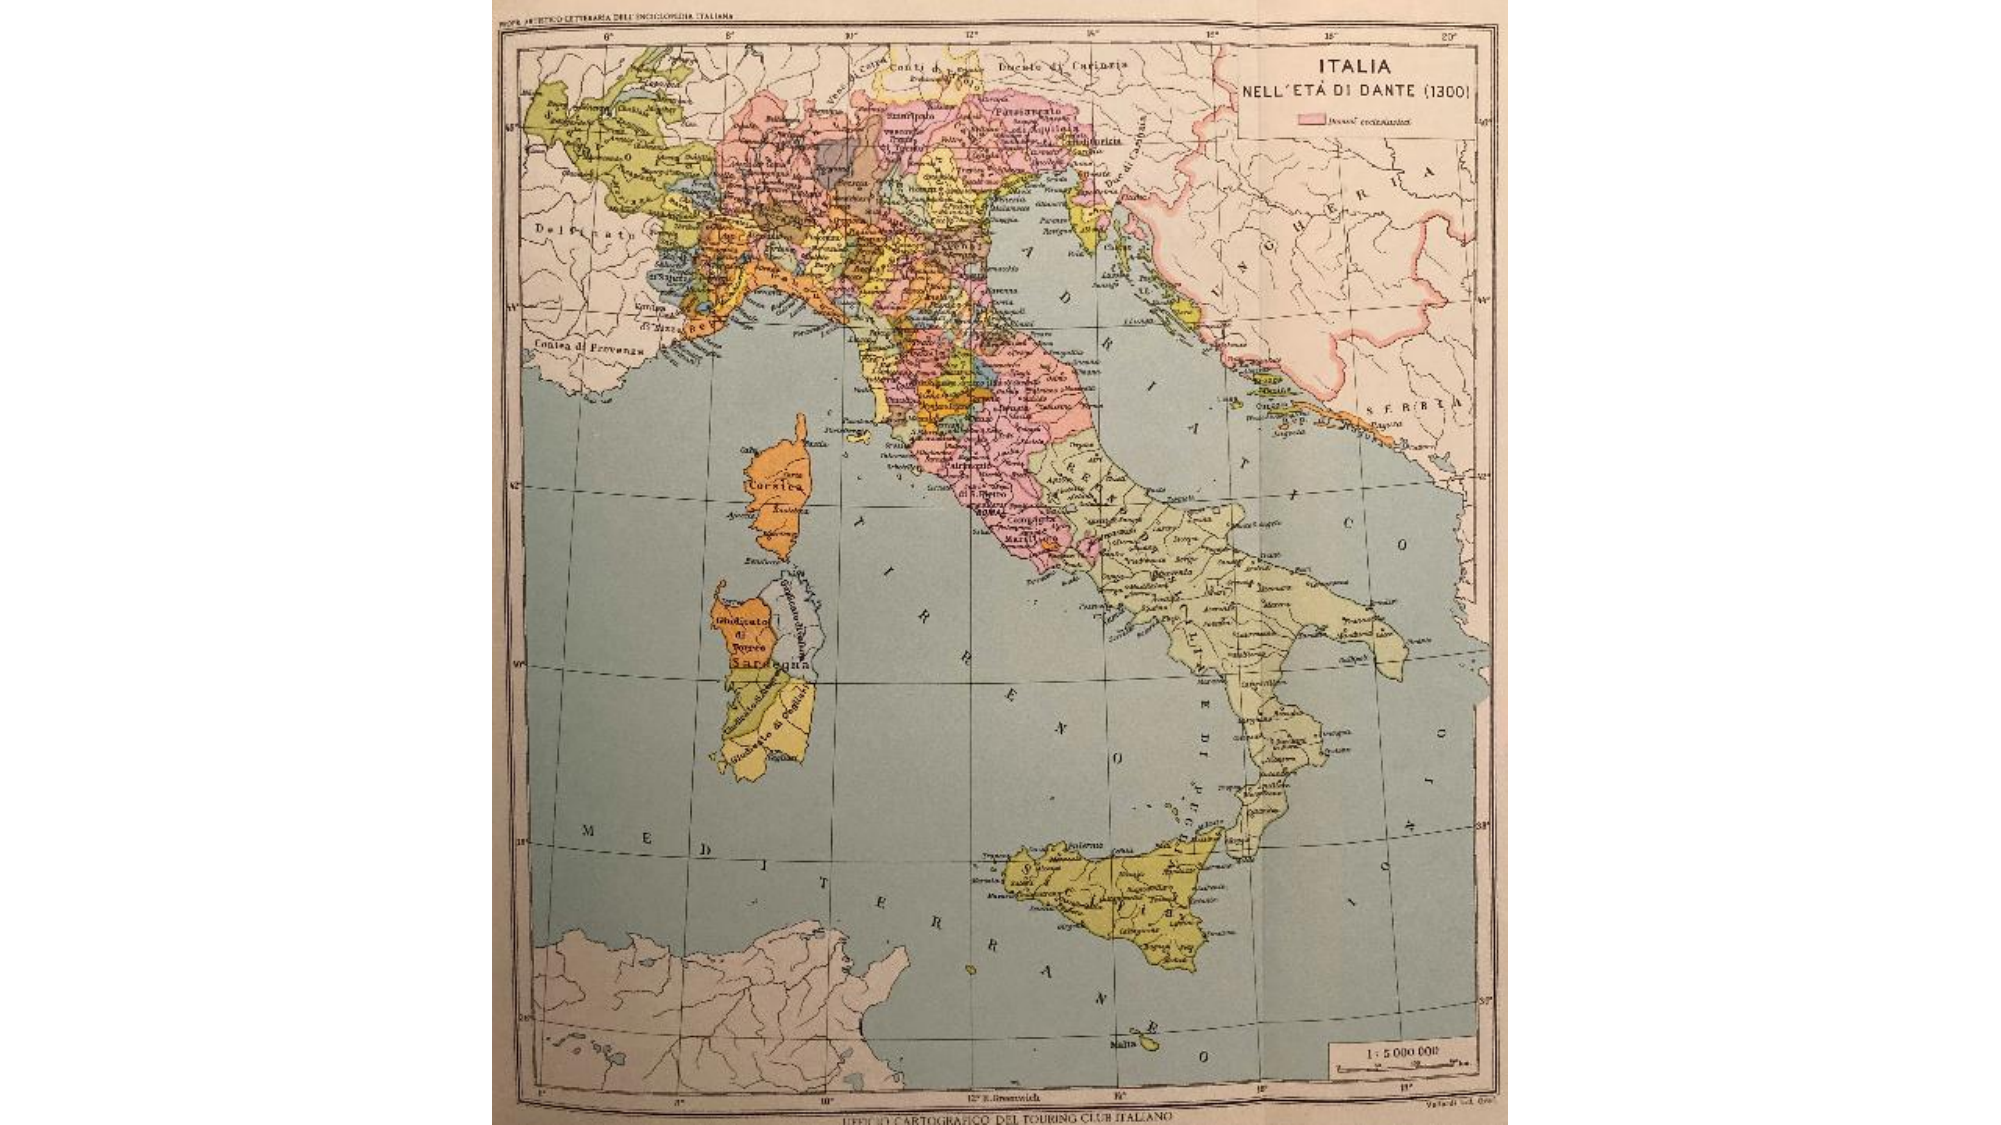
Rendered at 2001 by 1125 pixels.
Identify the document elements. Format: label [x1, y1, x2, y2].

picture [492, 0, 1508, 1125]
